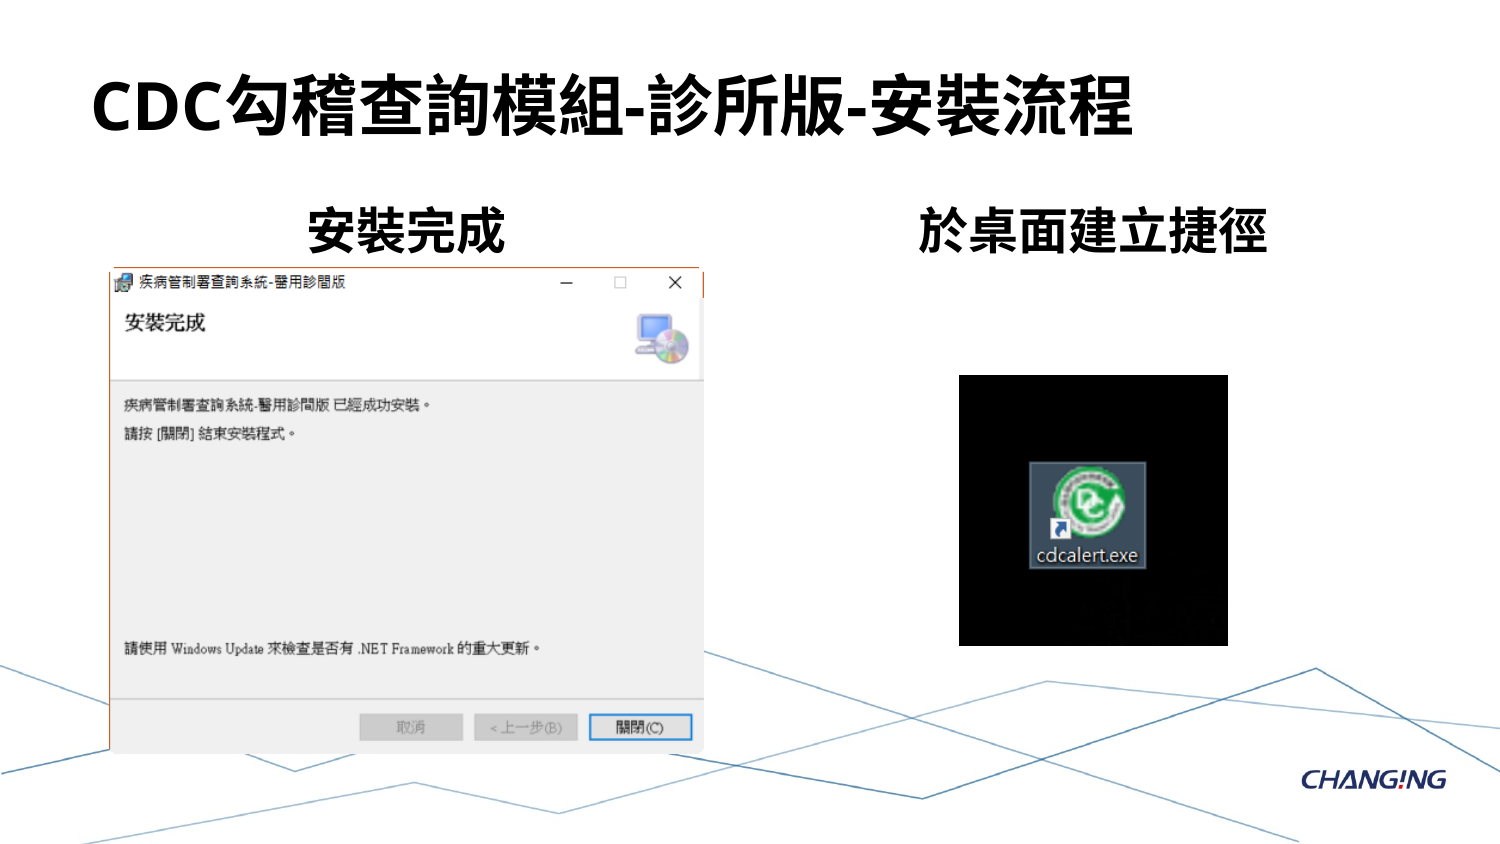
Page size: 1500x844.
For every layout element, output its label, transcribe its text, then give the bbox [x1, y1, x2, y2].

list 安裝完成 [75, 188, 738, 268]
list 於桌面建立捷徑 [761, 188, 1426, 268]
title CDC勾稽查詢模組-診所版-安裝流程 [75, 33, 1426, 175]
picture [0, 0, 1500, 844]
